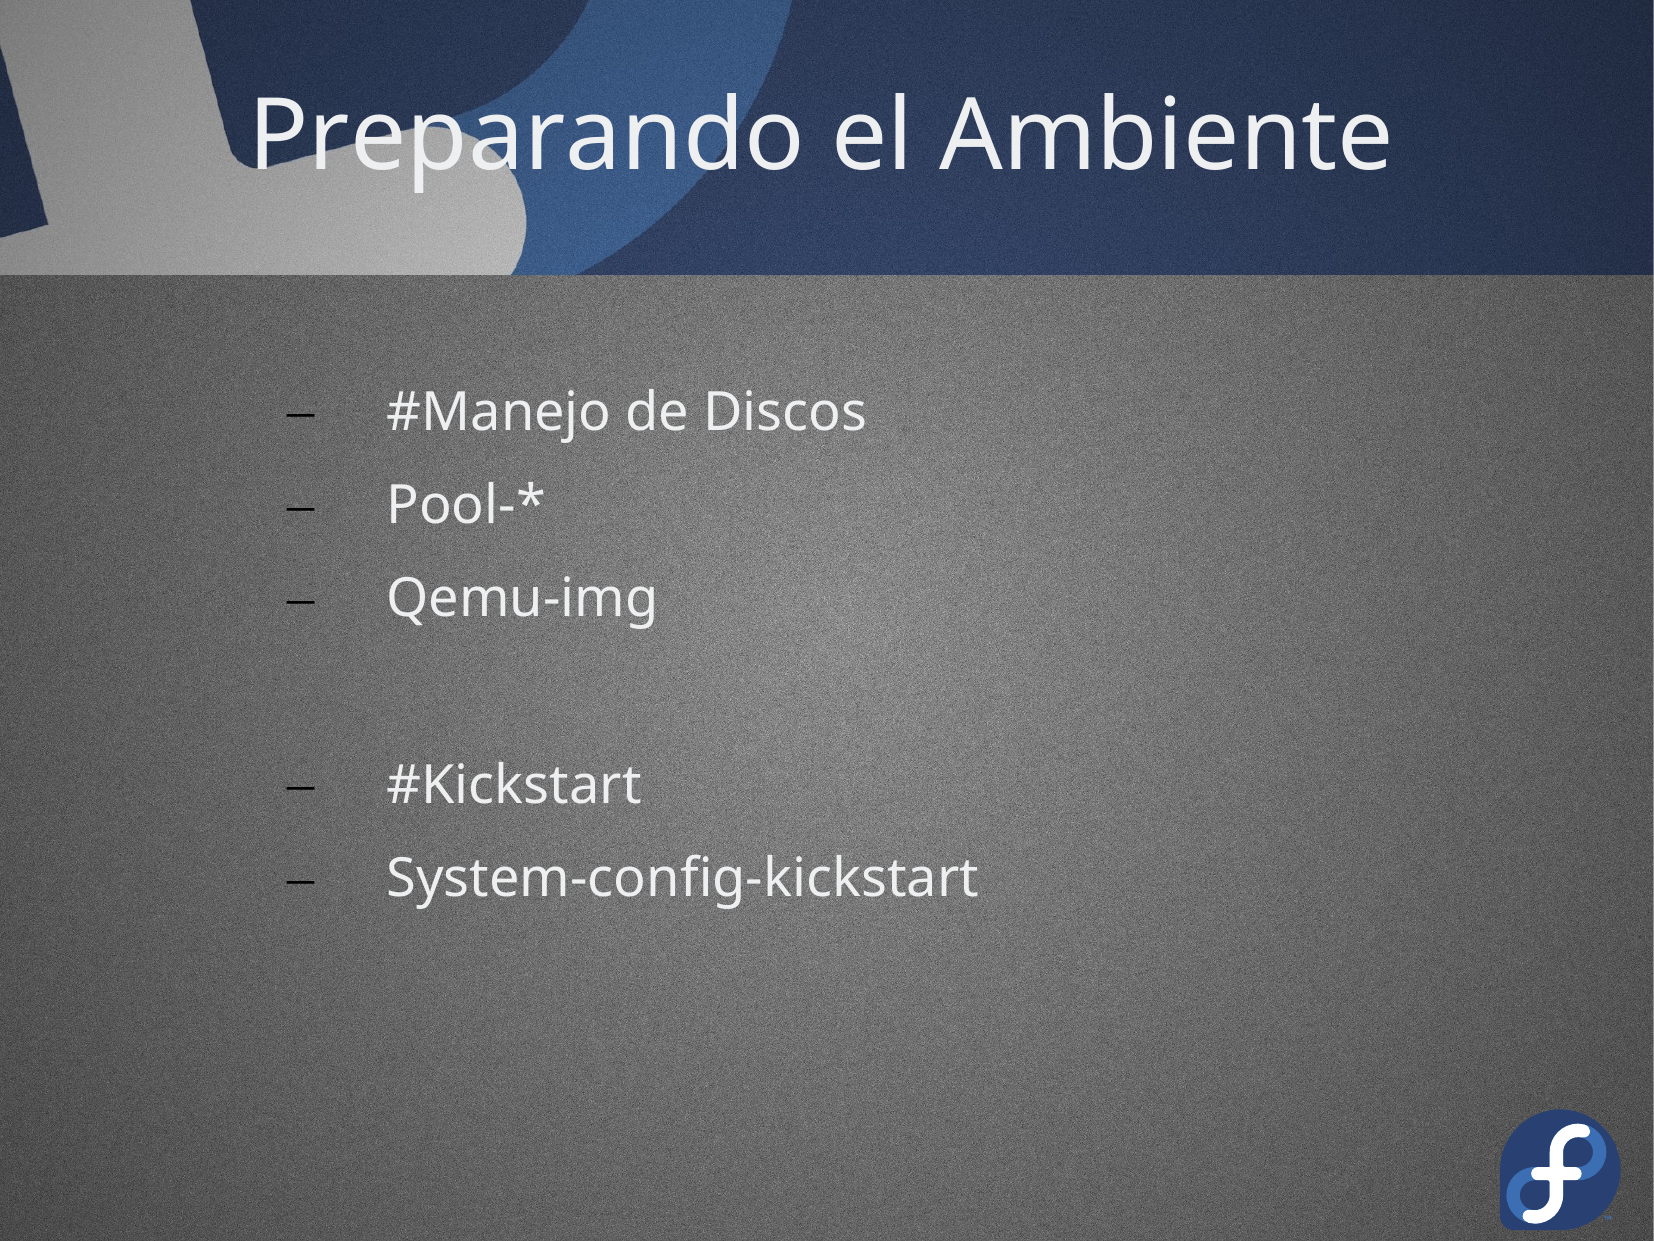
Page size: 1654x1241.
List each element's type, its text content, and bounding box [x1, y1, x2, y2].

text_box #Manejo de Discos Pool-* Qemu-img #Kickstart System-config-kickstart [180, 371, 1233, 1232]
text_box Preparando el Ambiente [83, 30, 1561, 237]
picture [0, 0, 1654, 1241]
